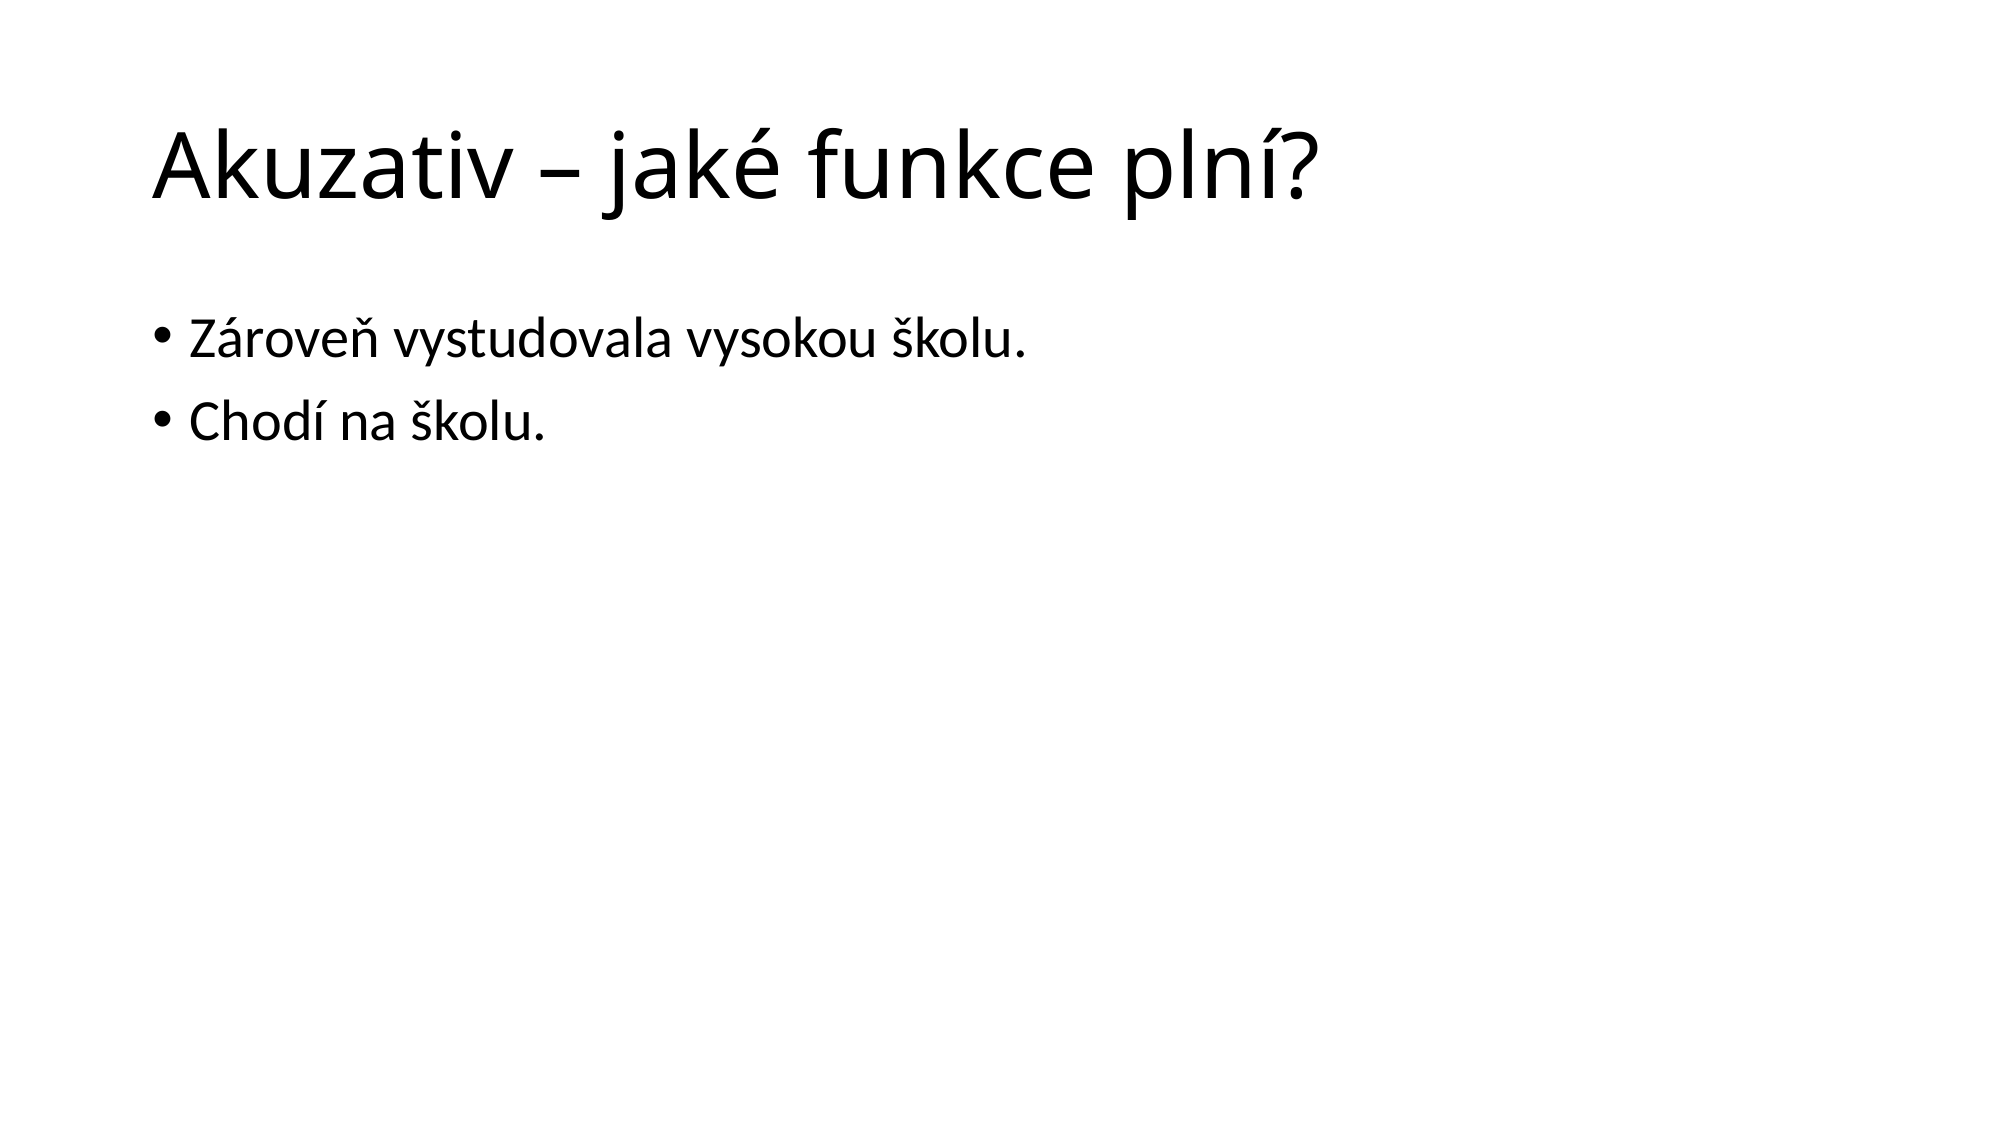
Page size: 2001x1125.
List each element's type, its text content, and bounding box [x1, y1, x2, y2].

title Akuzativ – jaké funkce plní? [137, 59, 1863, 278]
list Zároveň vystudovala vysokou školu. Chodí na školu. [137, 299, 1863, 1014]
